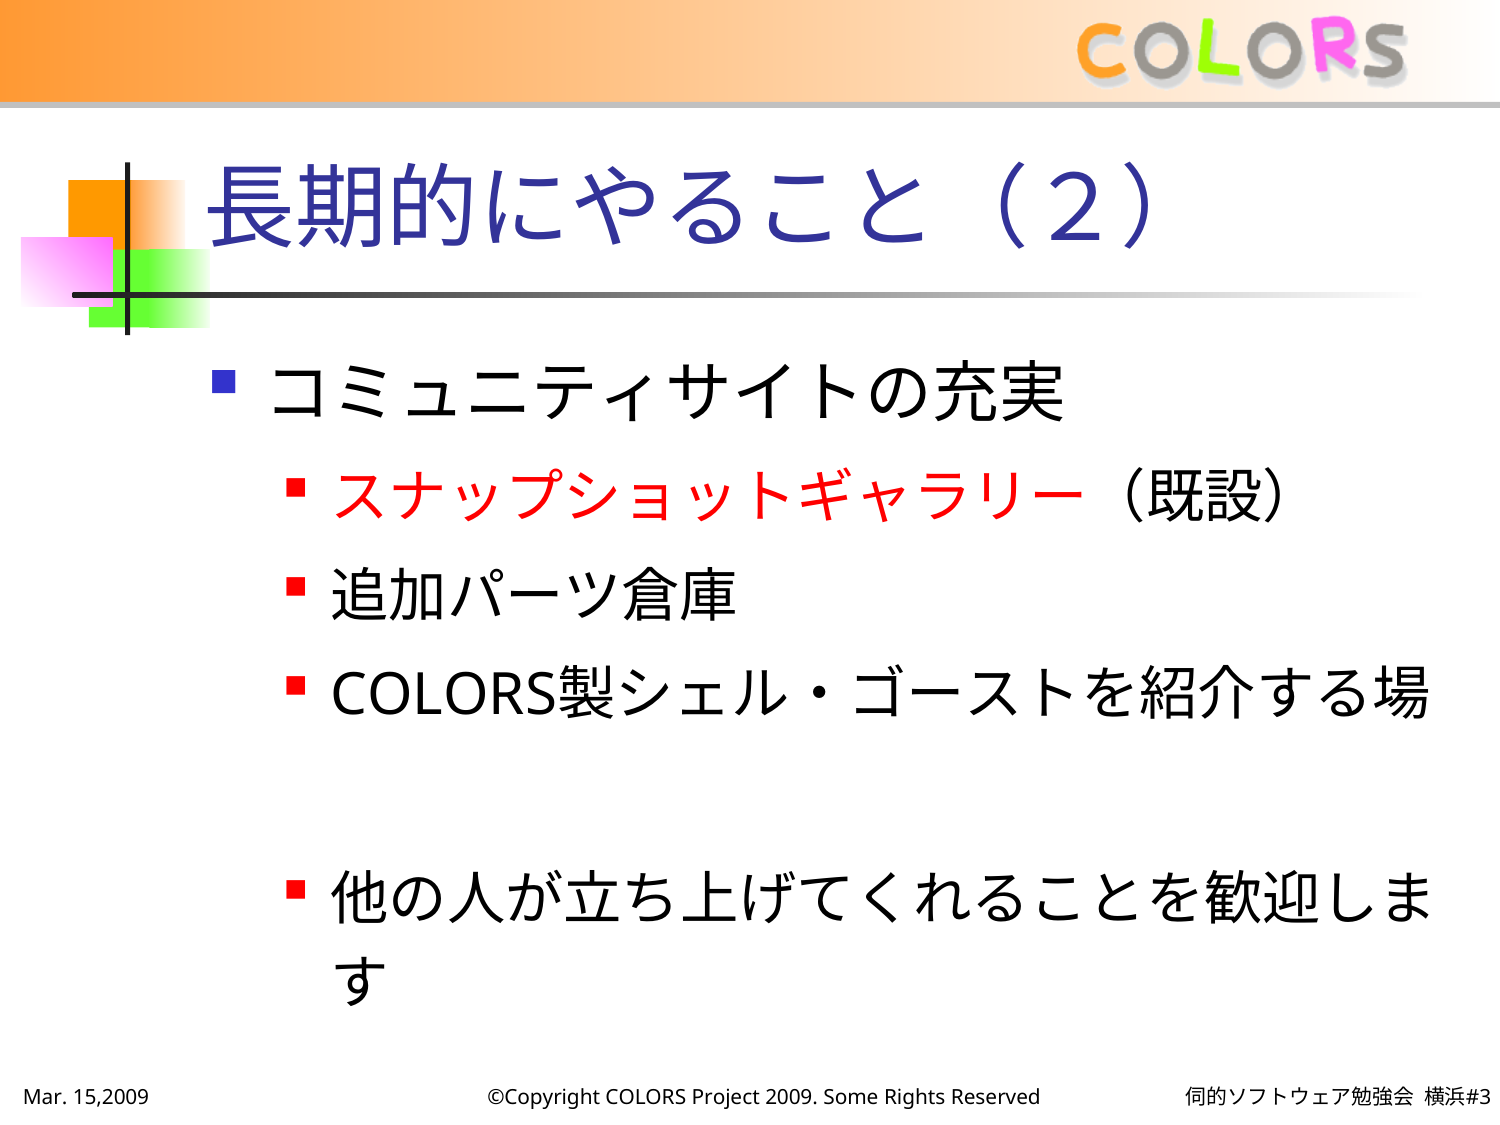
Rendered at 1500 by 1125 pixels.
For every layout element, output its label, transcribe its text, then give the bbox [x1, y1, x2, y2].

title 長期的にやること（２） [188, 35, 1468, 276]
list コミュニティサイトの充実 スナップショットギャラリー（既設） 追加パーツ倉庫 COLORS製シェル・ゴーストを紹介する場 他の人が立ち上げてくれることを歓迎します [193, 331, 1469, 1007]
